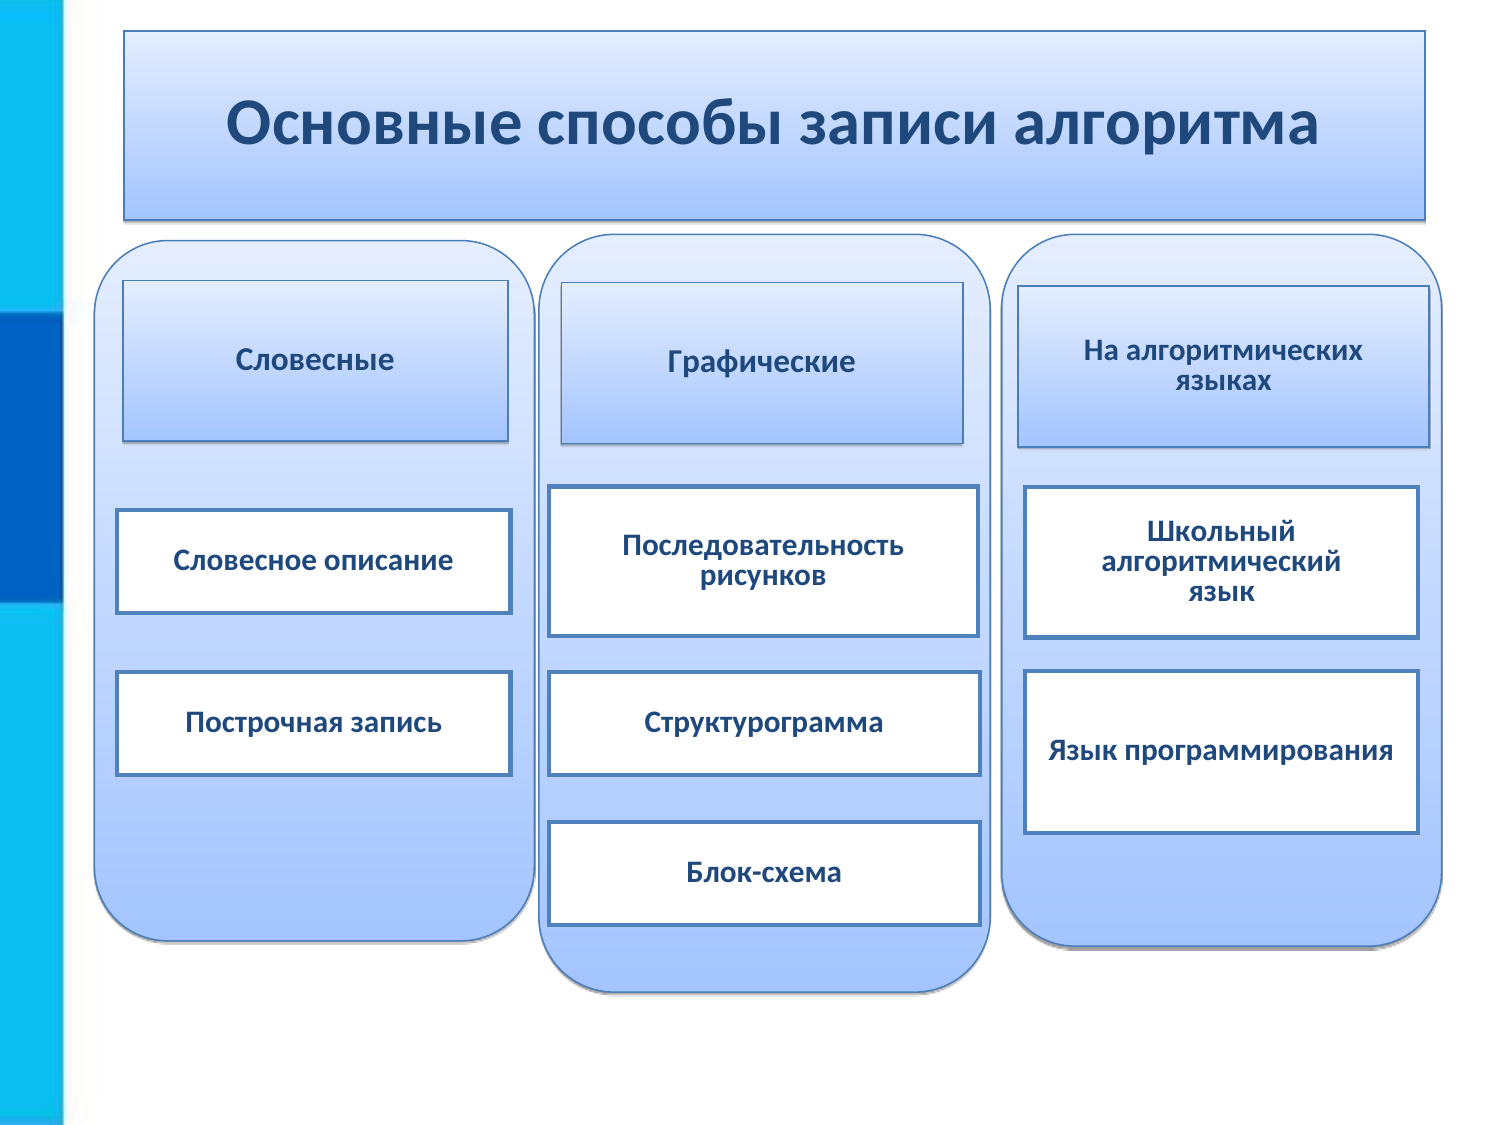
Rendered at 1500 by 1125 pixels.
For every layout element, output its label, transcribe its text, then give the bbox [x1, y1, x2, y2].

picture [0, 0, 1500, 1125]
text_box [1001, 234, 1442, 947]
text_box Последовательность рисунков [548, 486, 979, 637]
text_box Построчная запись [117, 671, 511, 775]
text_box Словесные [122, 280, 508, 441]
text_box Блок-схема [548, 821, 981, 926]
text_box Язык программирования [1024, 670, 1419, 833]
text_box [538, 234, 991, 993]
text_box Основные способы записи алгоритма [123, 30, 1425, 220]
text_box Структурограмма [548, 671, 981, 775]
text_box Графические [561, 282, 963, 444]
text_box Словесное описание [117, 509, 511, 613]
text_box Школьный алгоритмический язык [1024, 486, 1419, 638]
text_box На алгоритмических языках [1017, 286, 1430, 447]
text_box [94, 240, 535, 941]
